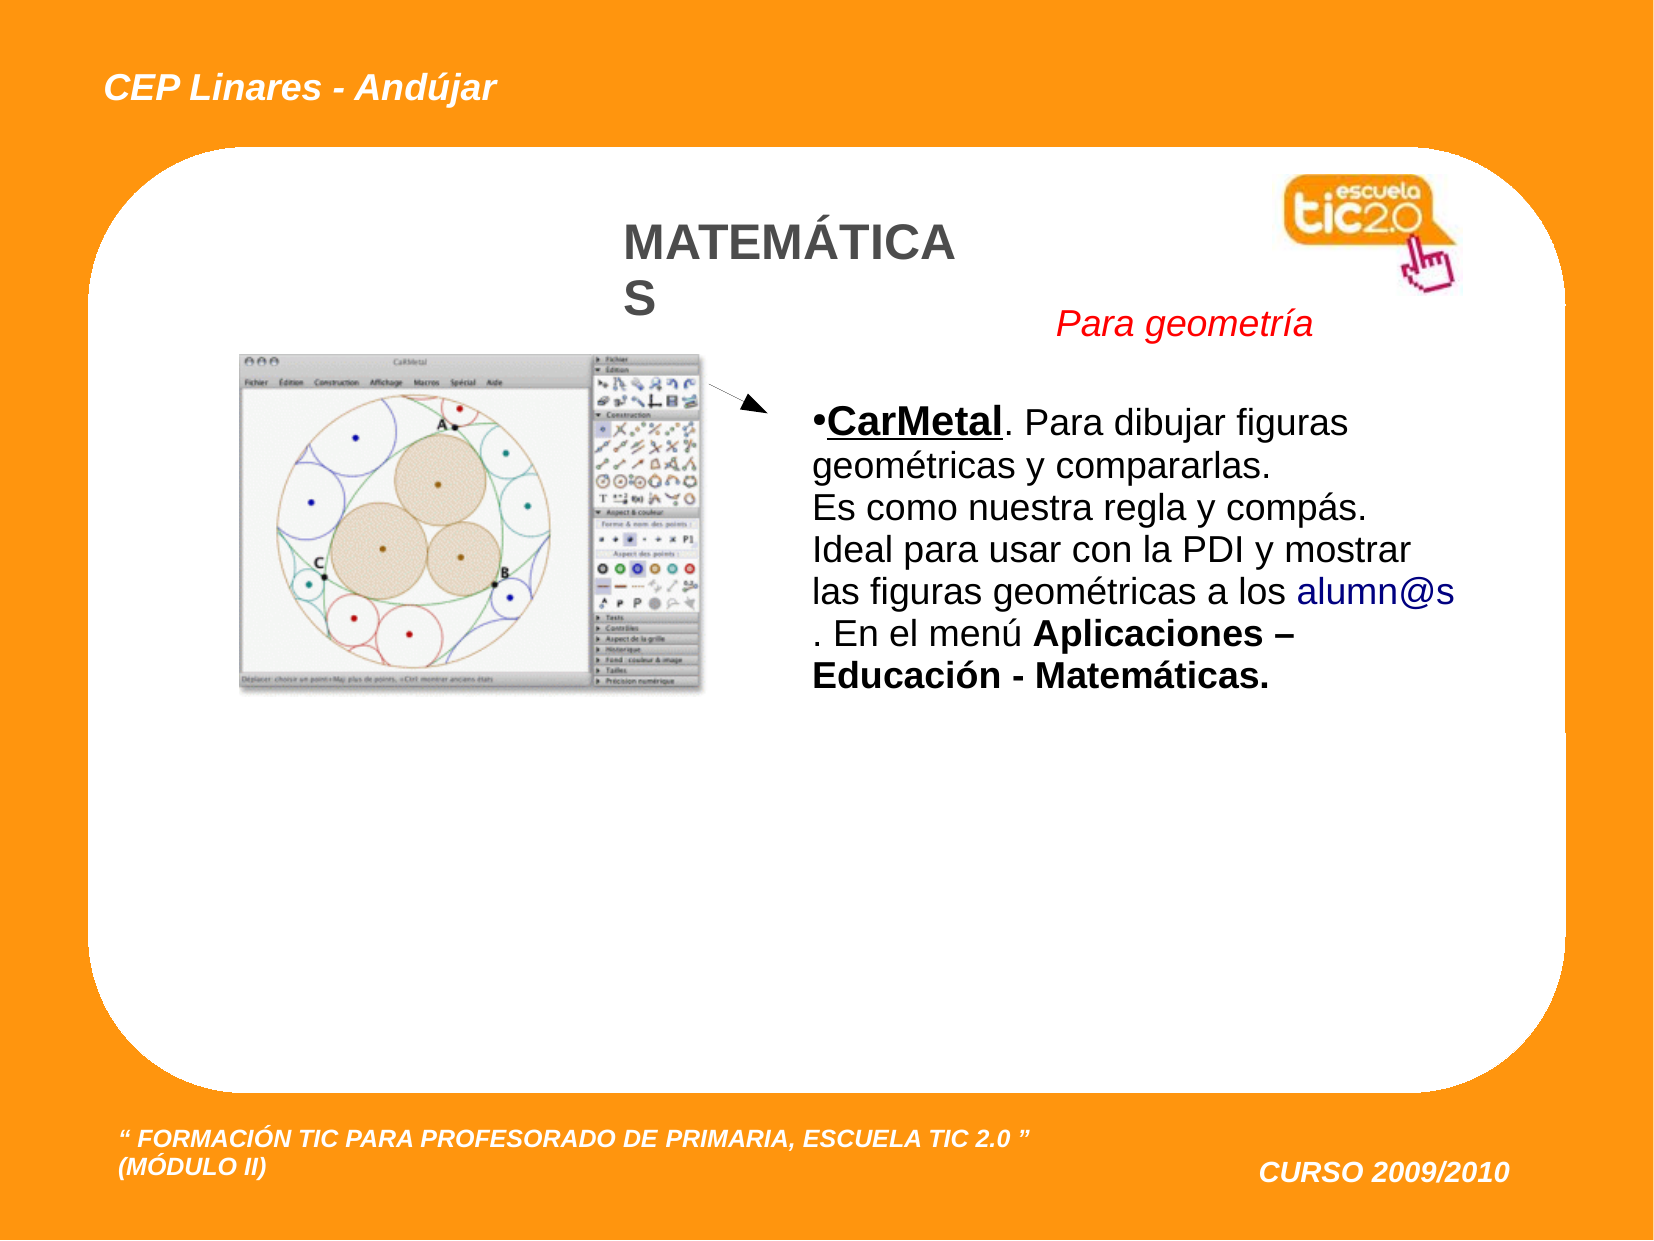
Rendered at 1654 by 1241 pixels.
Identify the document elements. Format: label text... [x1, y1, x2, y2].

text_box MATEMÁTICAS [609, 206, 1004, 279]
picture [1272, 174, 1463, 296]
text_box CarMetal. Para dibujar figuras geométricas y compararlas. Es como nuestra regla y compás. Ideal para usar con la PDI y mostrar las figuras geométricas a los alumn@s. En el menú Aplicaciones – Educación - Matemáticas. [797, 390, 1477, 708]
picture [239, 354, 709, 697]
text_box Para geometría [1041, 295, 1329, 352]
